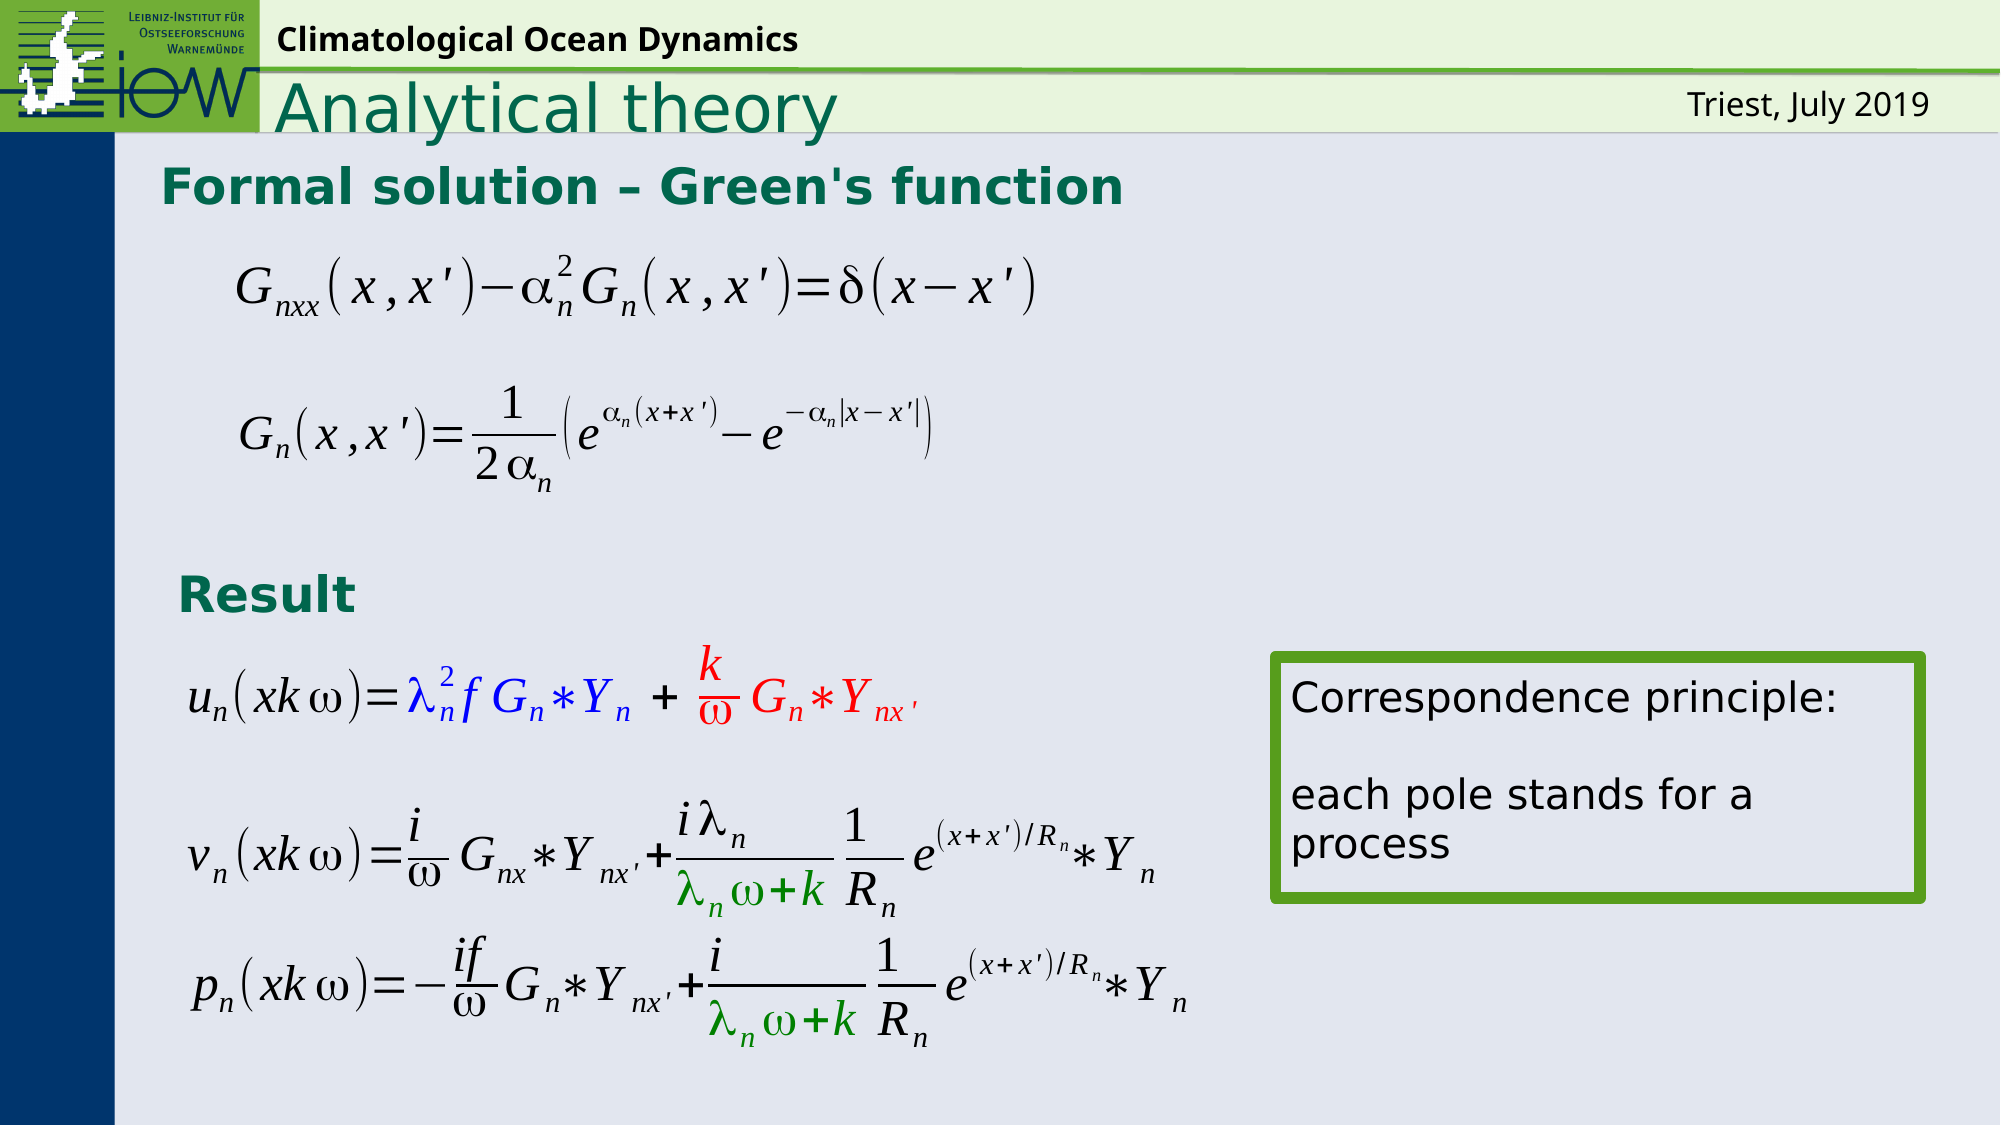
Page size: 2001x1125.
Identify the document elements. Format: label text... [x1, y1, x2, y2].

picture [0, 10, 260, 58]
chart [225, 375, 945, 499]
text_box Formal solution – Green's function [138, 147, 1324, 253]
chart [221, 245, 1050, 323]
chart [174, 636, 1199, 1055]
text_box Result [154, 554, 449, 660]
text_box Correspondence principle: each pole stands for a process [1275, 666, 1921, 924]
text_box Analytical theory [0, 58, 1229, 164]
